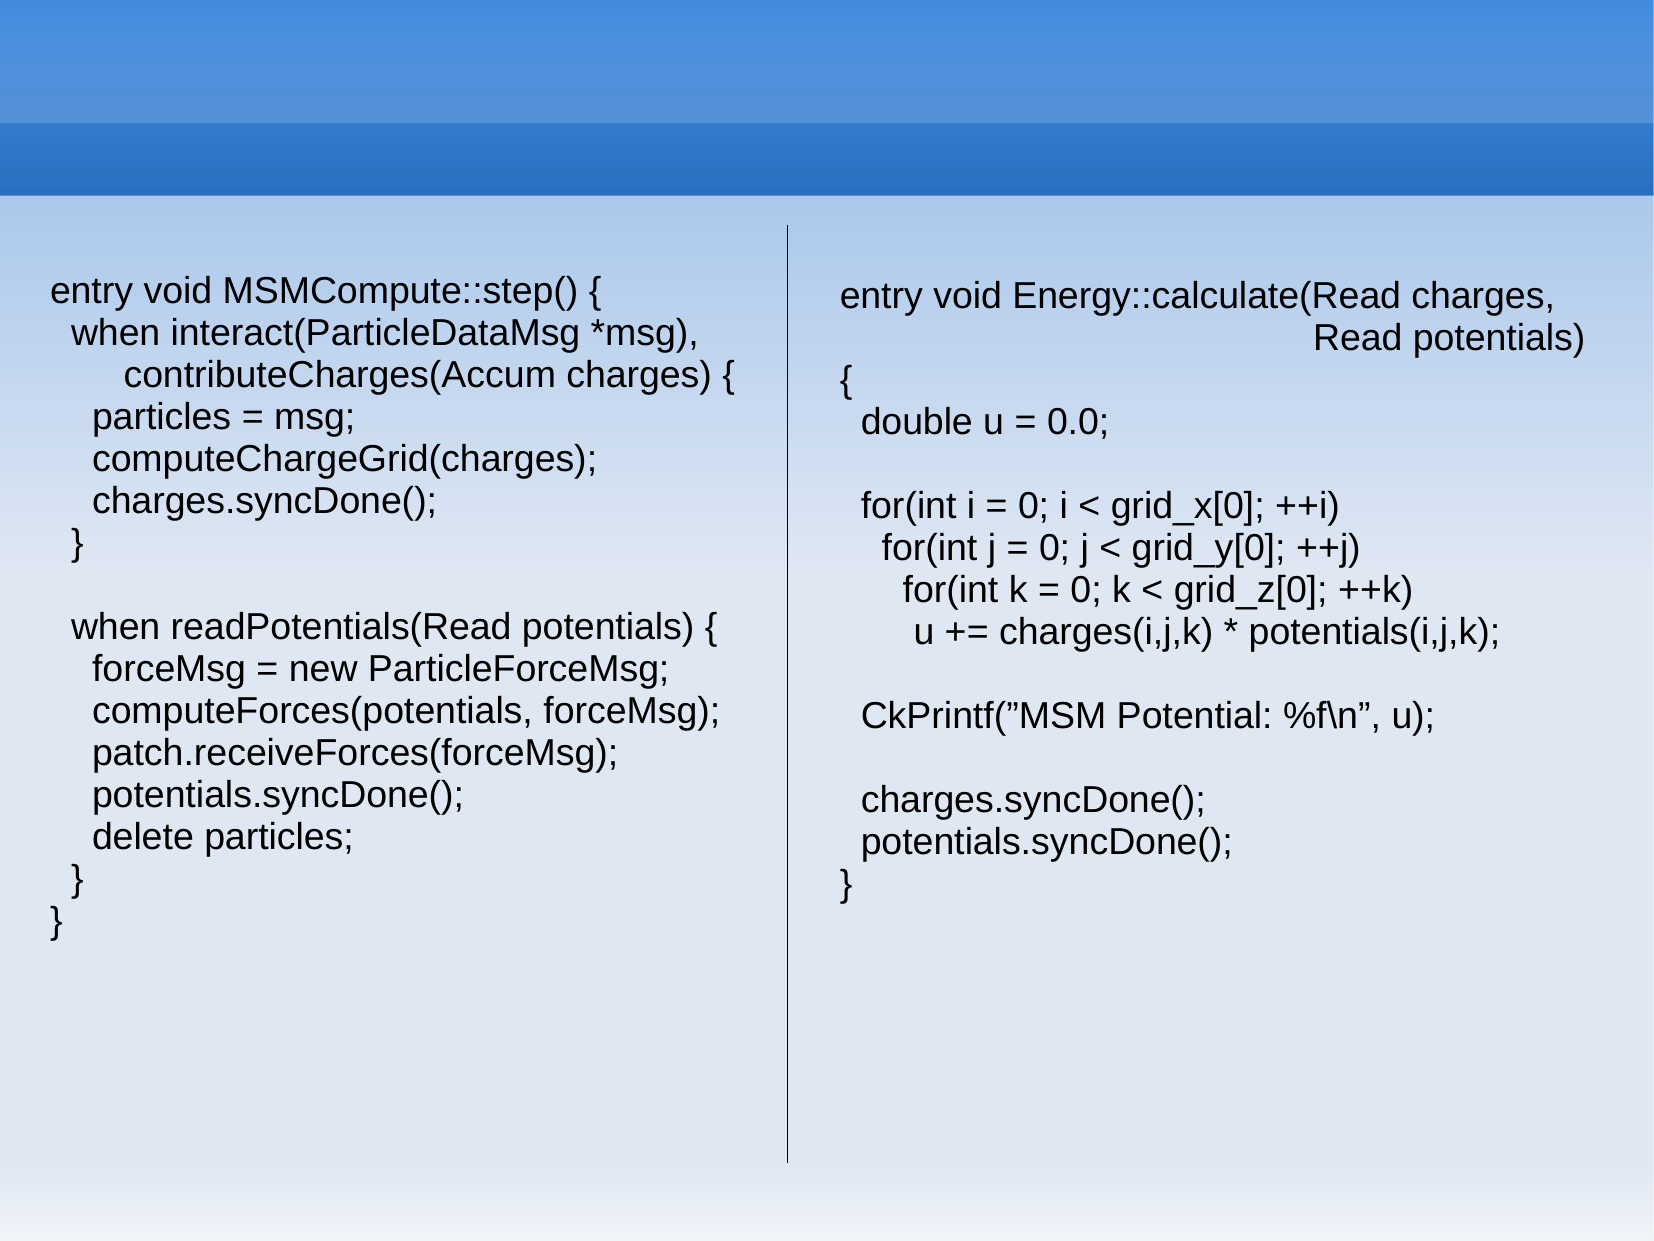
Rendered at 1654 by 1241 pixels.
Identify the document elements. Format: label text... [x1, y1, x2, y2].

text_box entry void Energy::calculate(Read charges, Read potentials) { double u = 0.0; for(int i = 0; i < grid_x[0]; ++i) for(int j = 0; j < grid_y[0]; ++j) for(int k = 0; k < grid_z[0]; ++k) u += charges(i,j,k) * potentials(i,j,k); CkPrintf(”MSM Potential: %f\n”, u); charges.syncDone(); potentials.syncDone(); } [825, 225, 1613, 912]
text_box entry void MSMCompute::step() { when interact(ParticleDataMsg *msg), contributeCharges(Accum charges) { particles = msg; computeChargeGrid(charges); charges.syncDone(); } when readPotentials(Read potentials) { forceMsg = new ParticleForceMsg; computeForces(potentials, forceMsg); patch.receiveForces(forceMsg); potentials.syncDone(); delete particles; } } [35, 262, 751, 950]
picture [0, 0, 1654, 1241]
